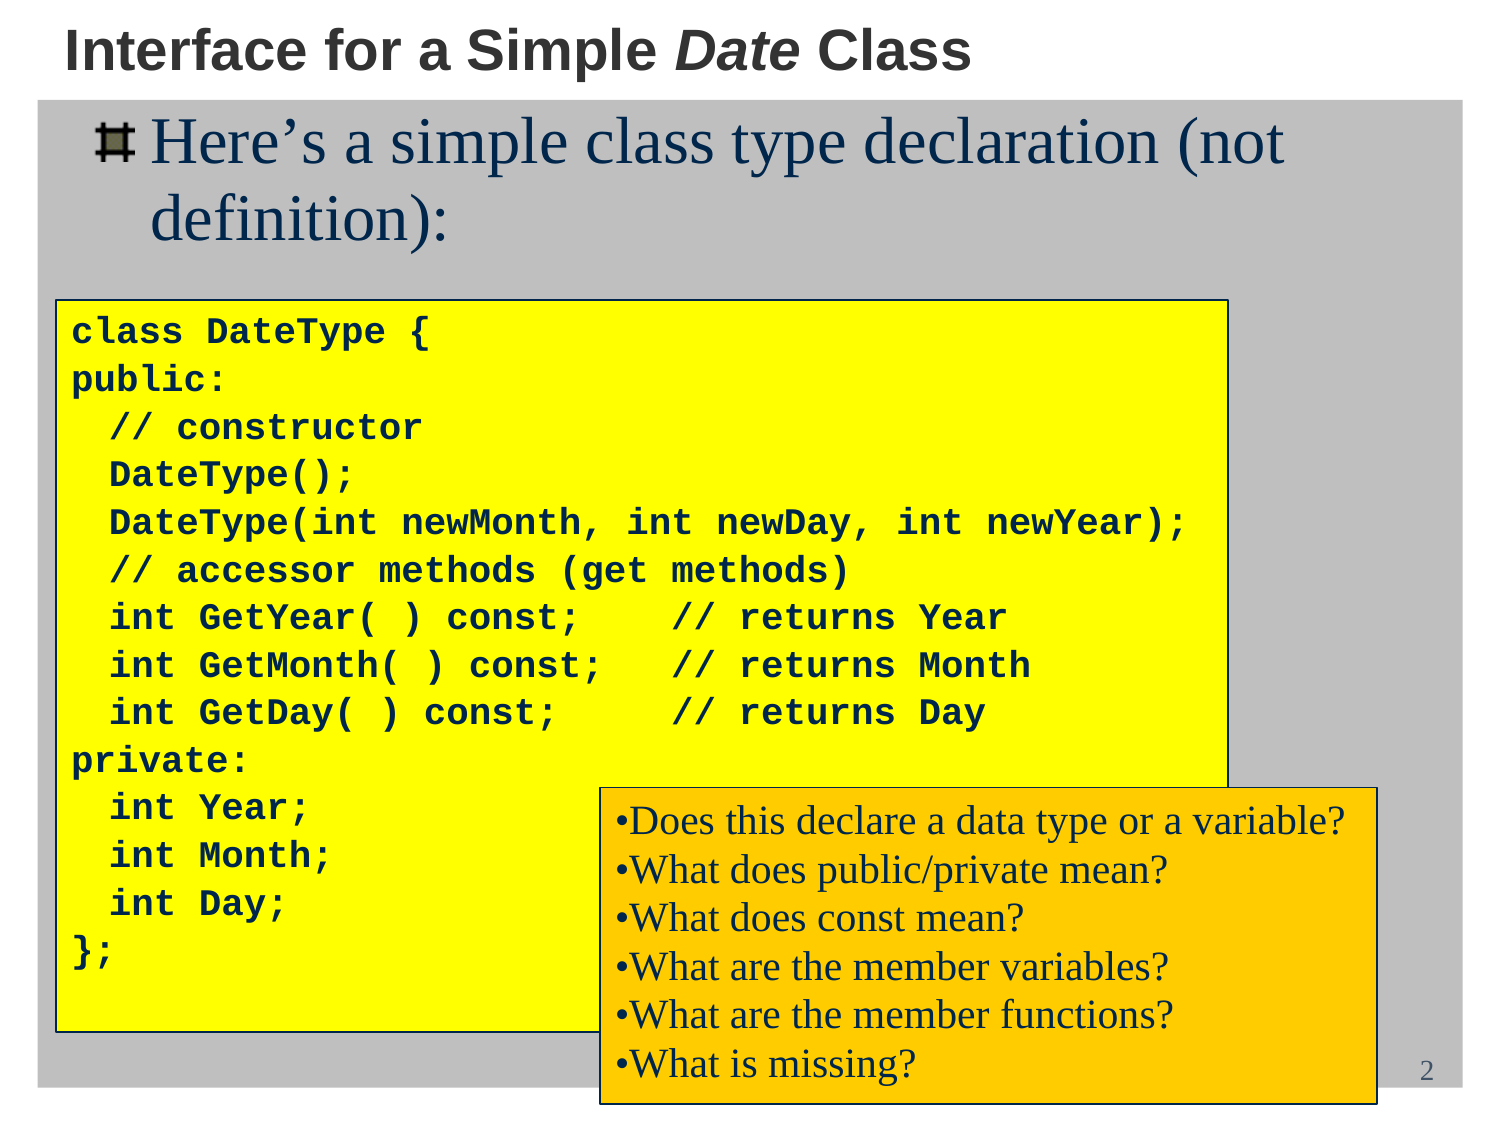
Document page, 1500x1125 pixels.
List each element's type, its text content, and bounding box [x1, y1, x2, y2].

text_box Does this declare a data type or a variable? What does public/private mean? What does const mean? What are the member variables? What are the member functions? What is missing? [600, 787, 1378, 1105]
list Here’s a simple class type declaration (not definition): [37, 99, 1463, 1088]
text_box class DateType { public: // constructor DateType(); DateType(int newMonth, int newDay, int newYear); // accessor methods (get methods) int GetYear( ) const; // returns Year int GetMonth( ) const; // returns Month int GetDay( ) const; // returns Day private: int Year; int Month; int Day; }; [56, 299, 1229, 1038]
title Interface for a Simple Date Class [50, 0, 1450, 91]
